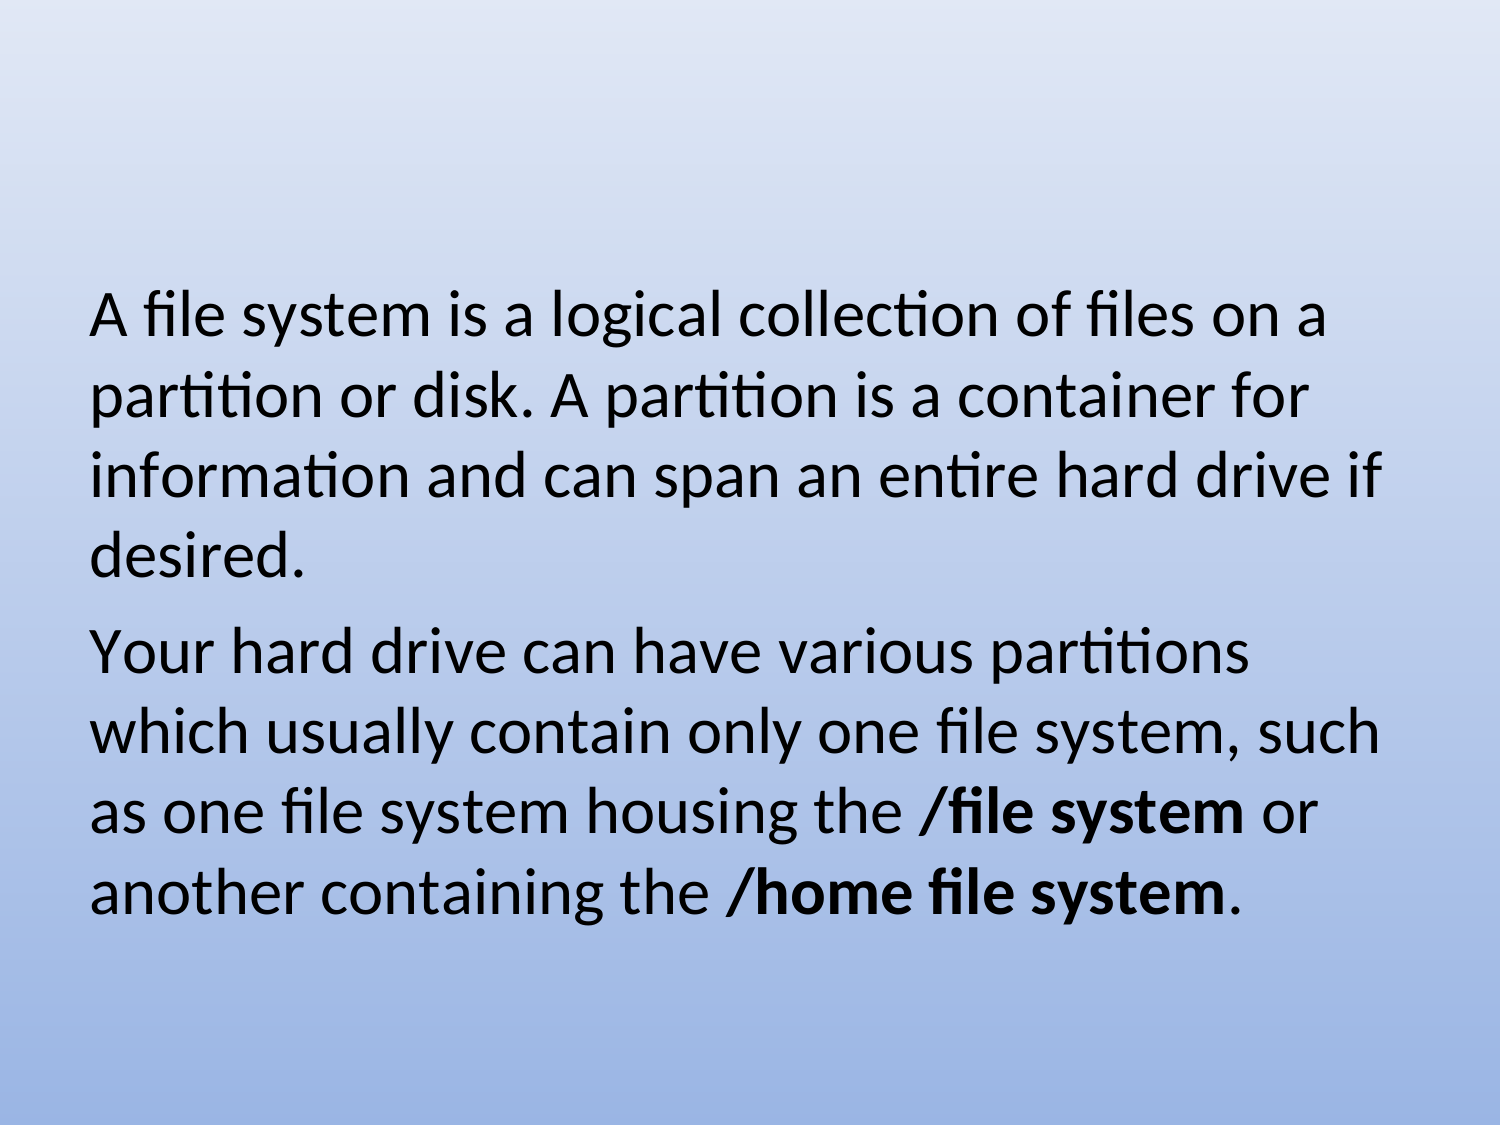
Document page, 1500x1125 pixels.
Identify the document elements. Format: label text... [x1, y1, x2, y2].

list A file system is a logical collection of files on a partition or disk. A partition is a container for information and can span an entire hard drive if desired. Your hard drive can have various partitions which usually contain only one file system, such as one file system housing the /file system or another containing the /home file system. [75, 262, 1426, 1006]
